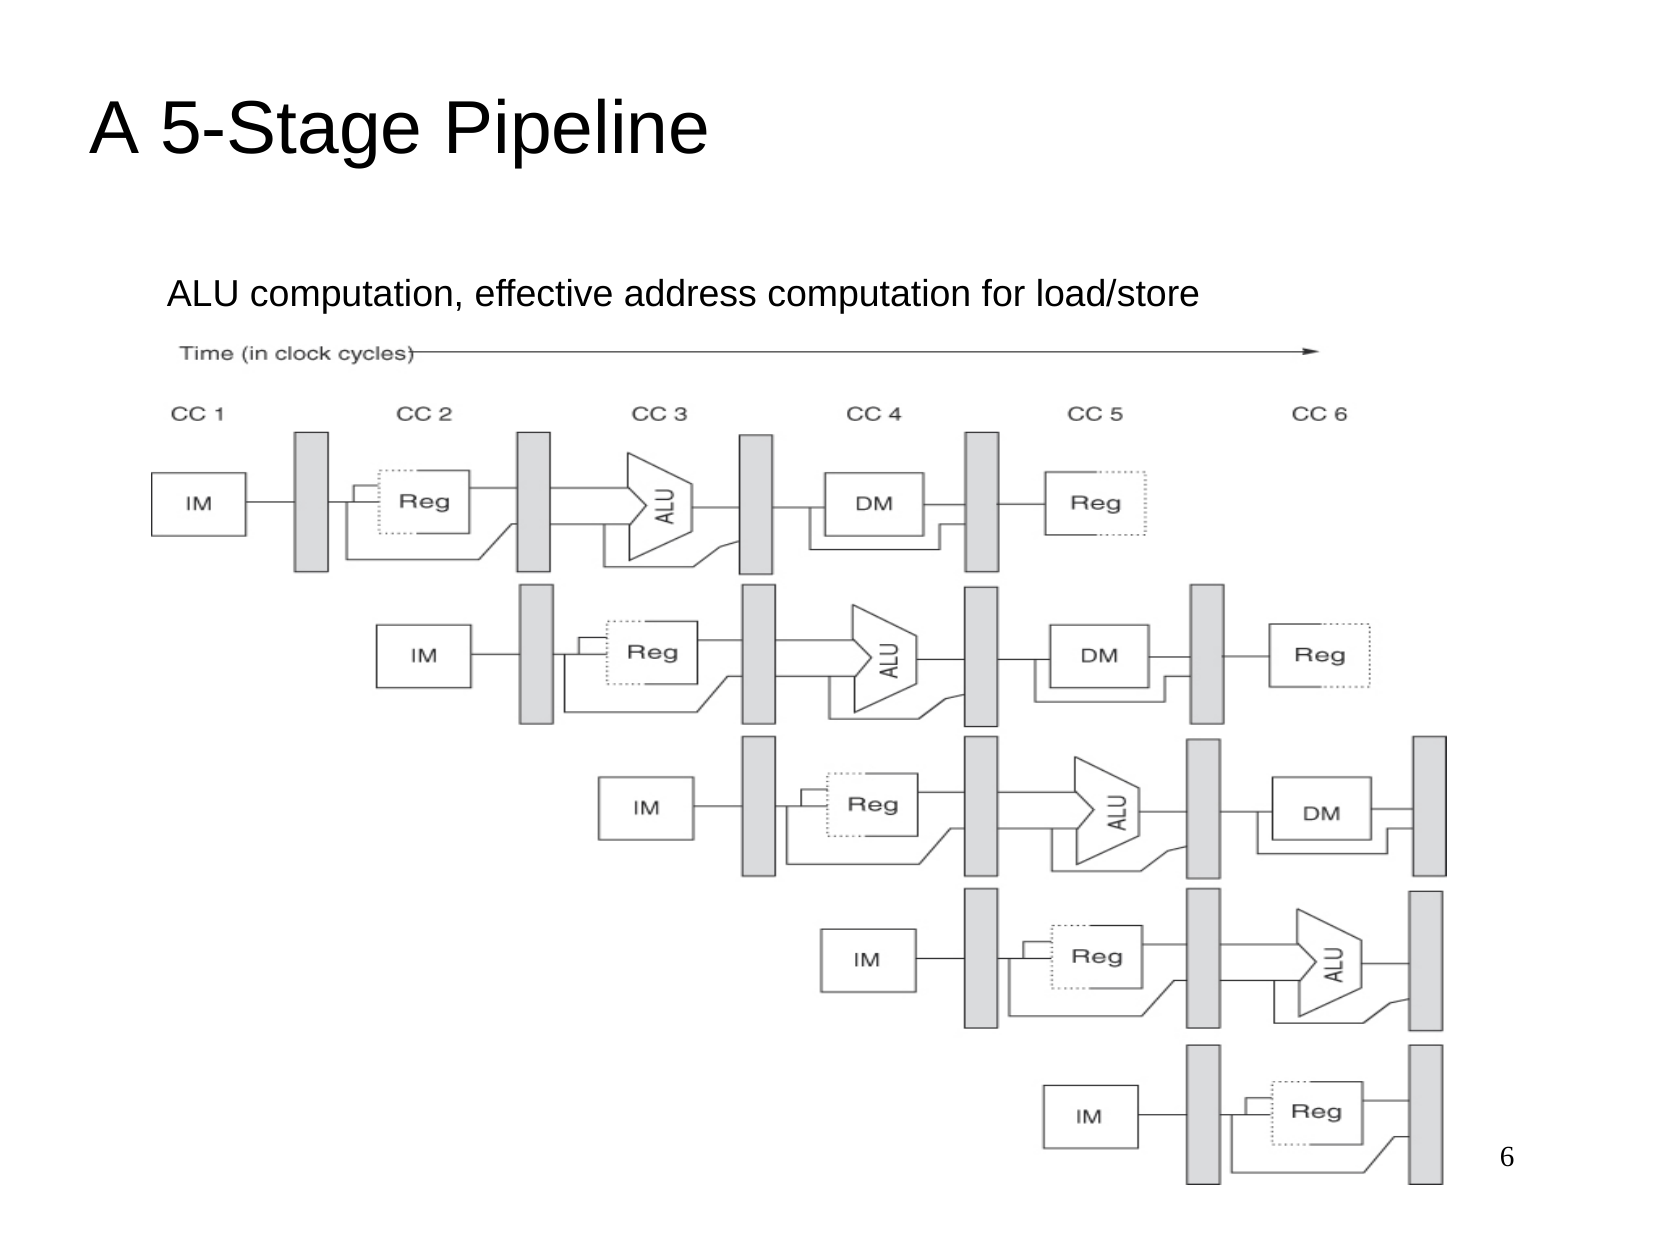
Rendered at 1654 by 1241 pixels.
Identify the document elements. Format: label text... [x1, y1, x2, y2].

text_box <number> [1184, 1129, 1530, 1213]
text_box ALU computation, effective address computation for load/store [152, 261, 1216, 323]
text_box A 5-Stage Pipeline [74, 71, 727, 177]
picture [151, 344, 1447, 1186]
